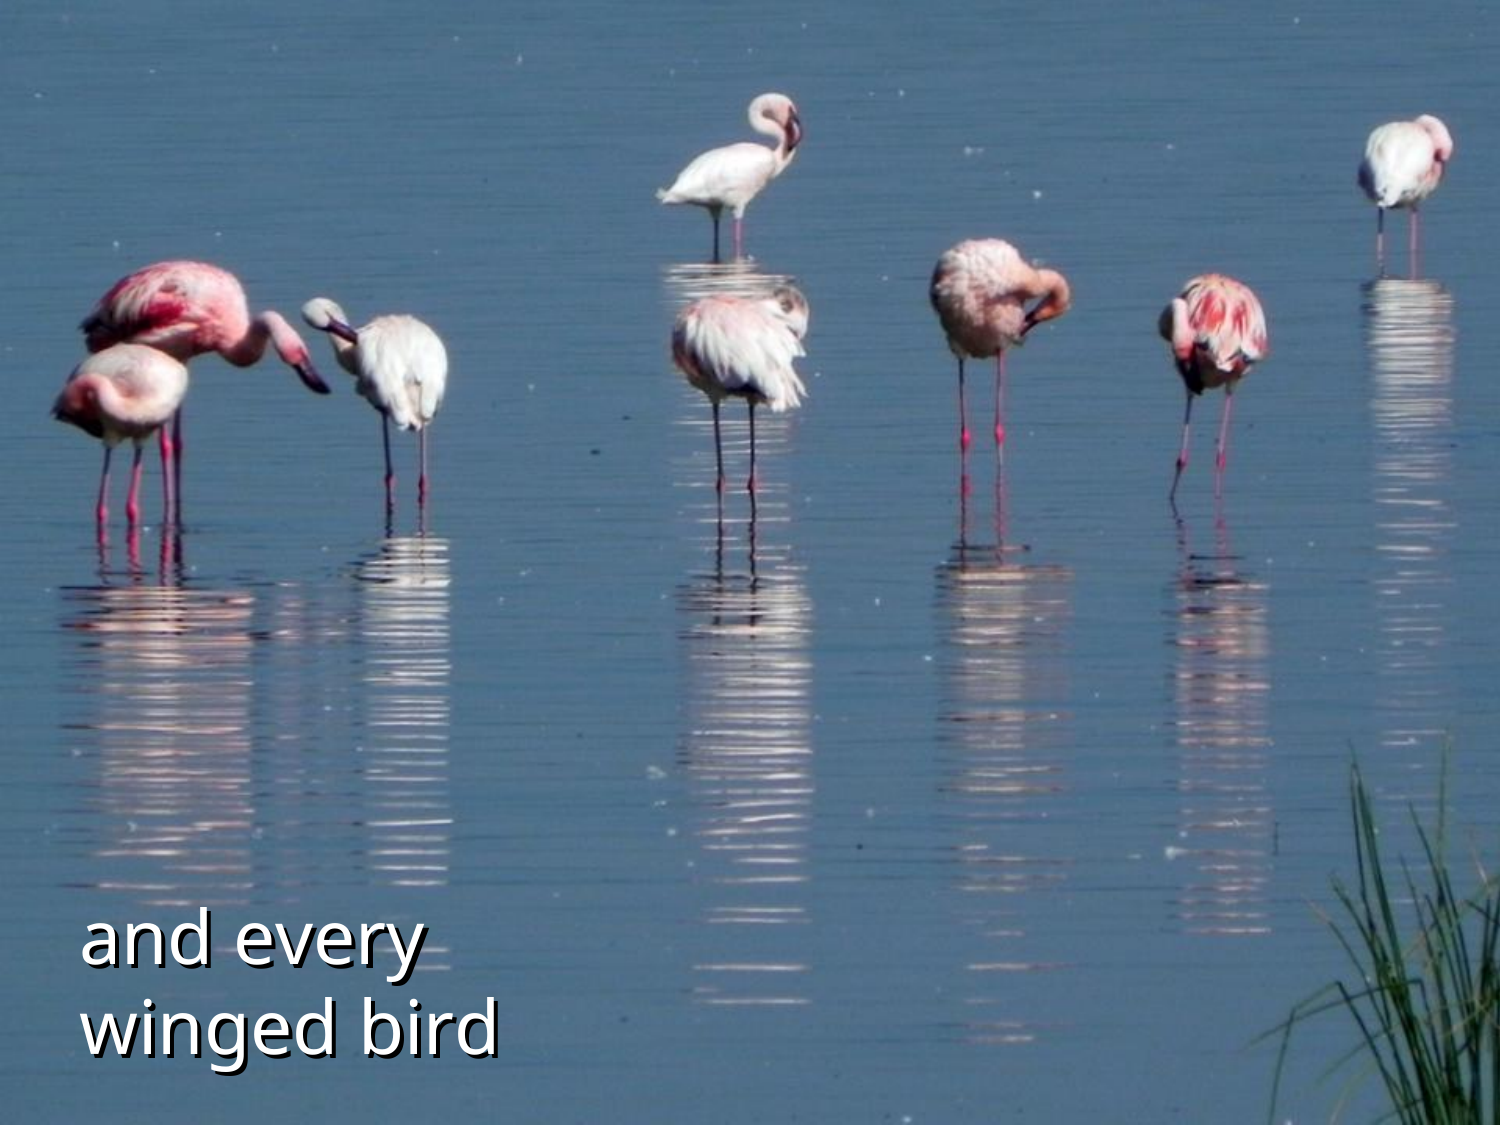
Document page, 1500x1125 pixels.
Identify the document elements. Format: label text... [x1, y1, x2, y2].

picture [0, 0, 1500, 1125]
text_box and every winged bird [64, 881, 691, 1077]
